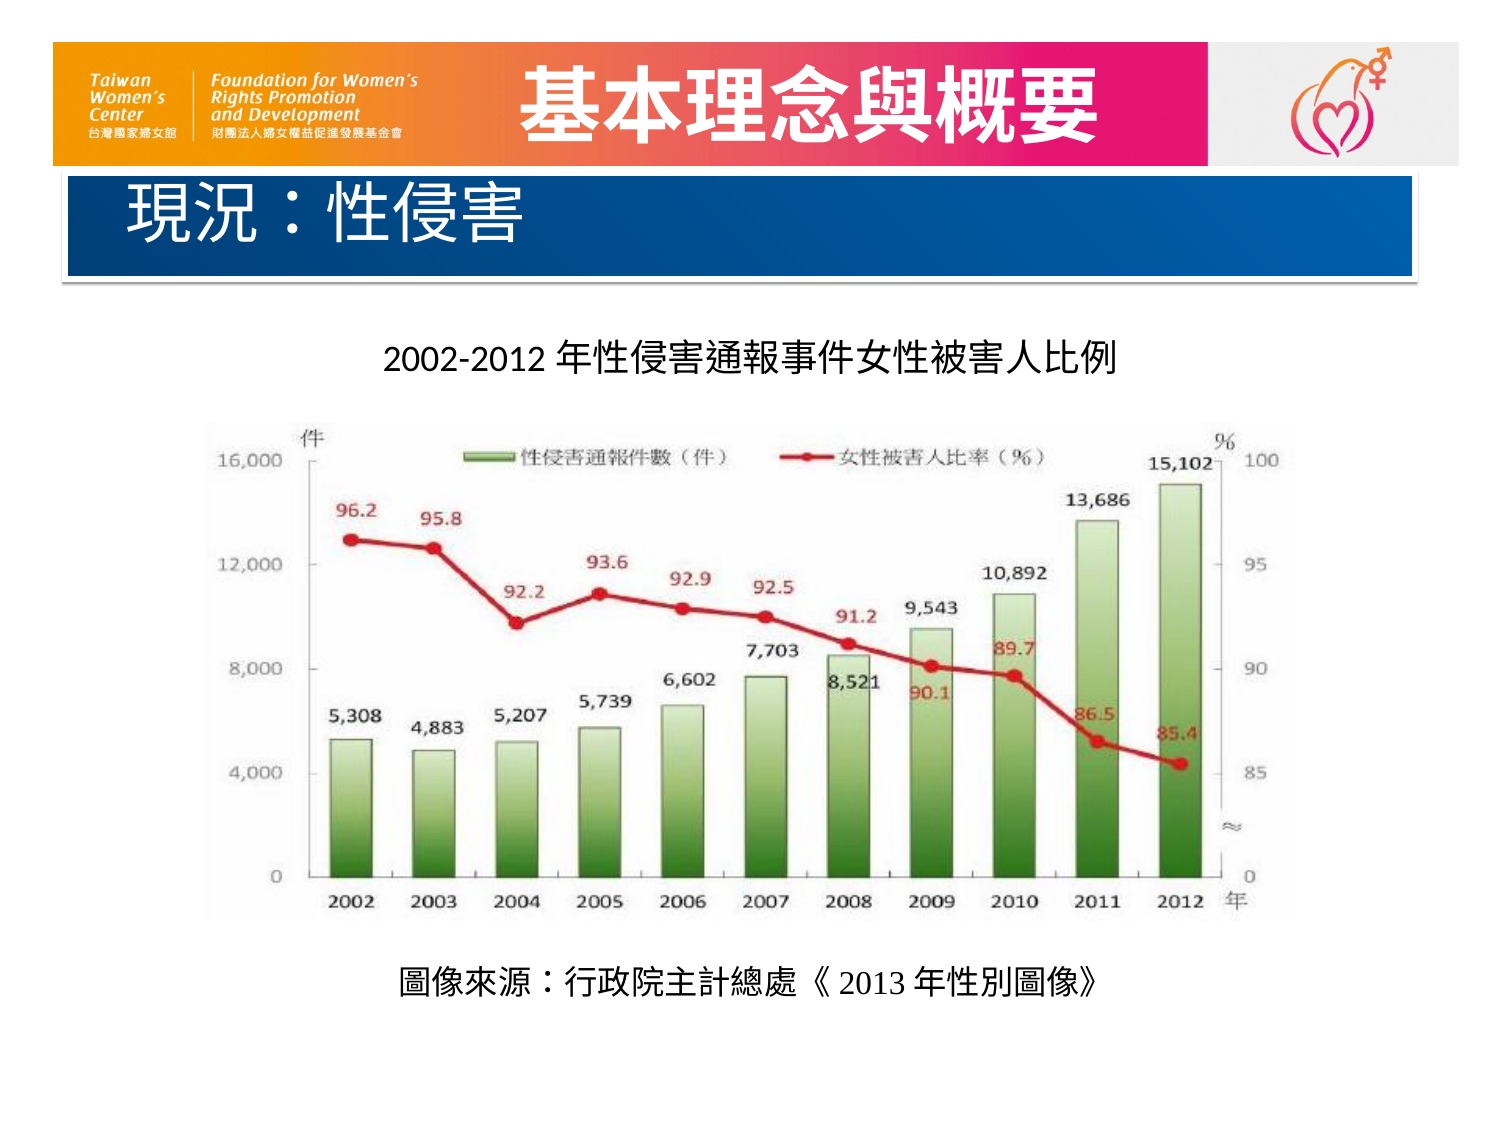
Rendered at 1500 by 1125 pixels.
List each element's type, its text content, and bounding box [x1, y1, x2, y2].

picture [204, 422, 1296, 922]
text_box 2002-2012年性侵害通報事件女性被害人比例 [277, 326, 1223, 387]
title 基本理念與概要 [194, 45, 1426, 161]
text_box 圖像來源：行政院主計總處《2013年性別圖像》 [266, 952, 1246, 1009]
text_box 現況：性侵害 [64, 172, 1415, 279]
